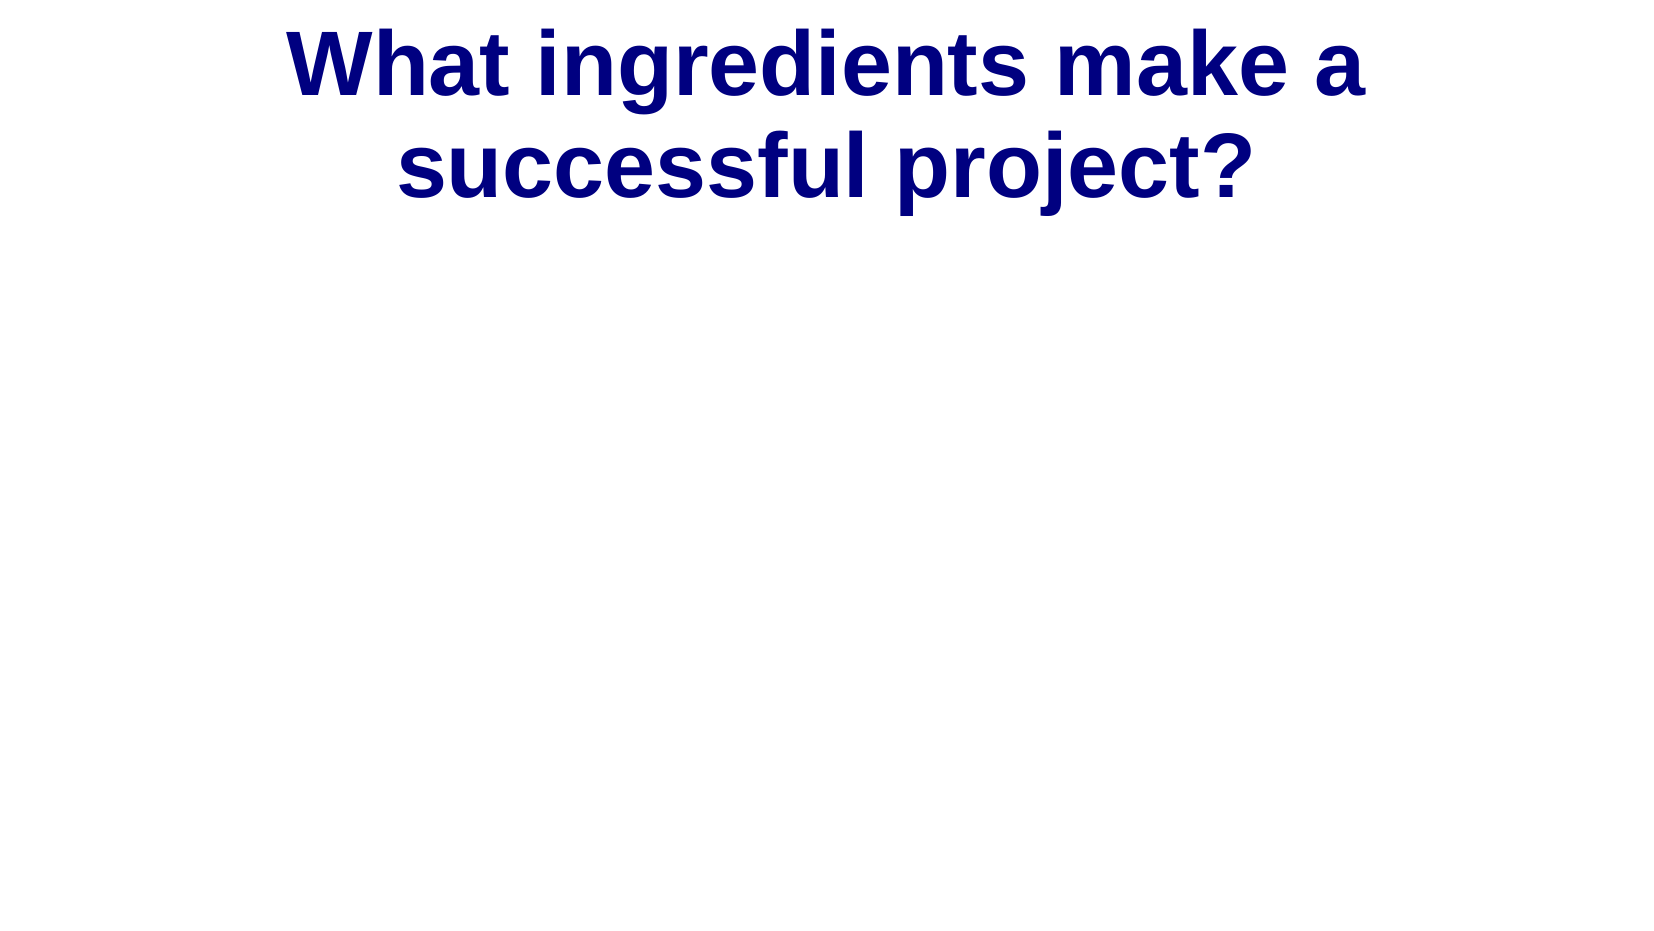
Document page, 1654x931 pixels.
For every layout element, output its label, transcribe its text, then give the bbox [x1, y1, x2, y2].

title What ingredients make a successful project? [82, 12, 1571, 218]
